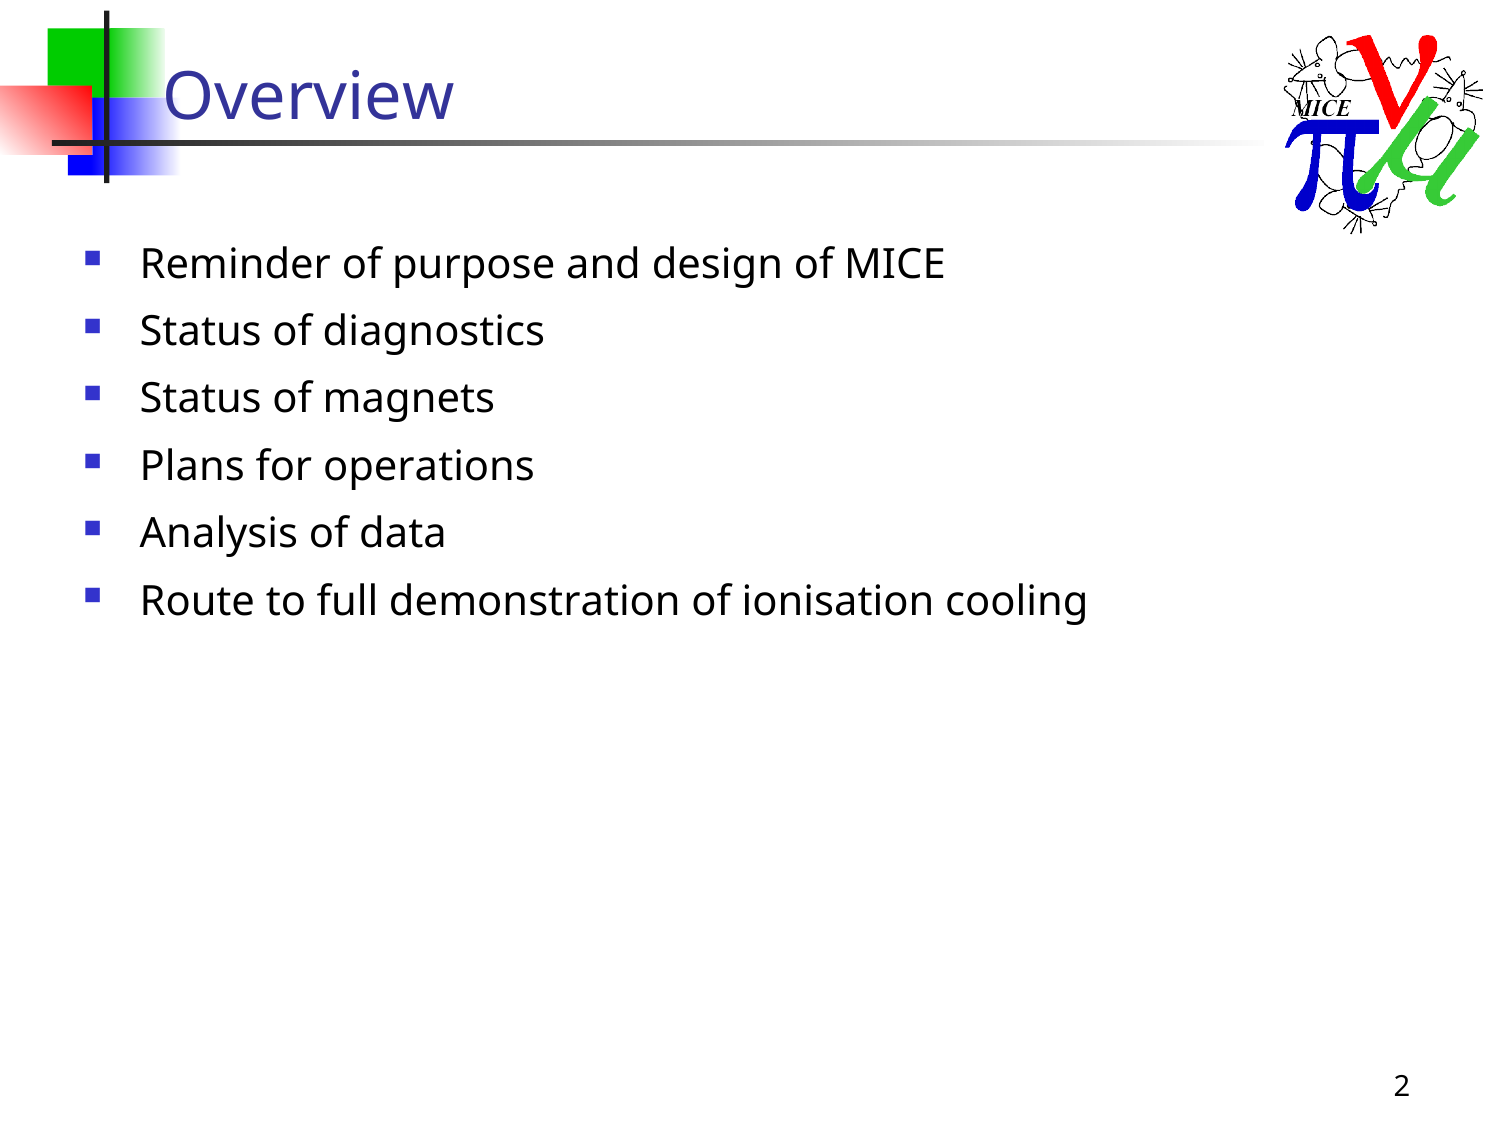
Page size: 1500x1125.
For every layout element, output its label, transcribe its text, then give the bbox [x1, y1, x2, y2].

list Reminder of purpose and design of MICE Status of diagnostics Status of magnets Plans for operations Analysis of data Route to full demonstration of ionisation cooling [83, 233, 1359, 886]
picture [1264, 5, 1500, 251]
title Overview [162, 0, 1441, 188]
